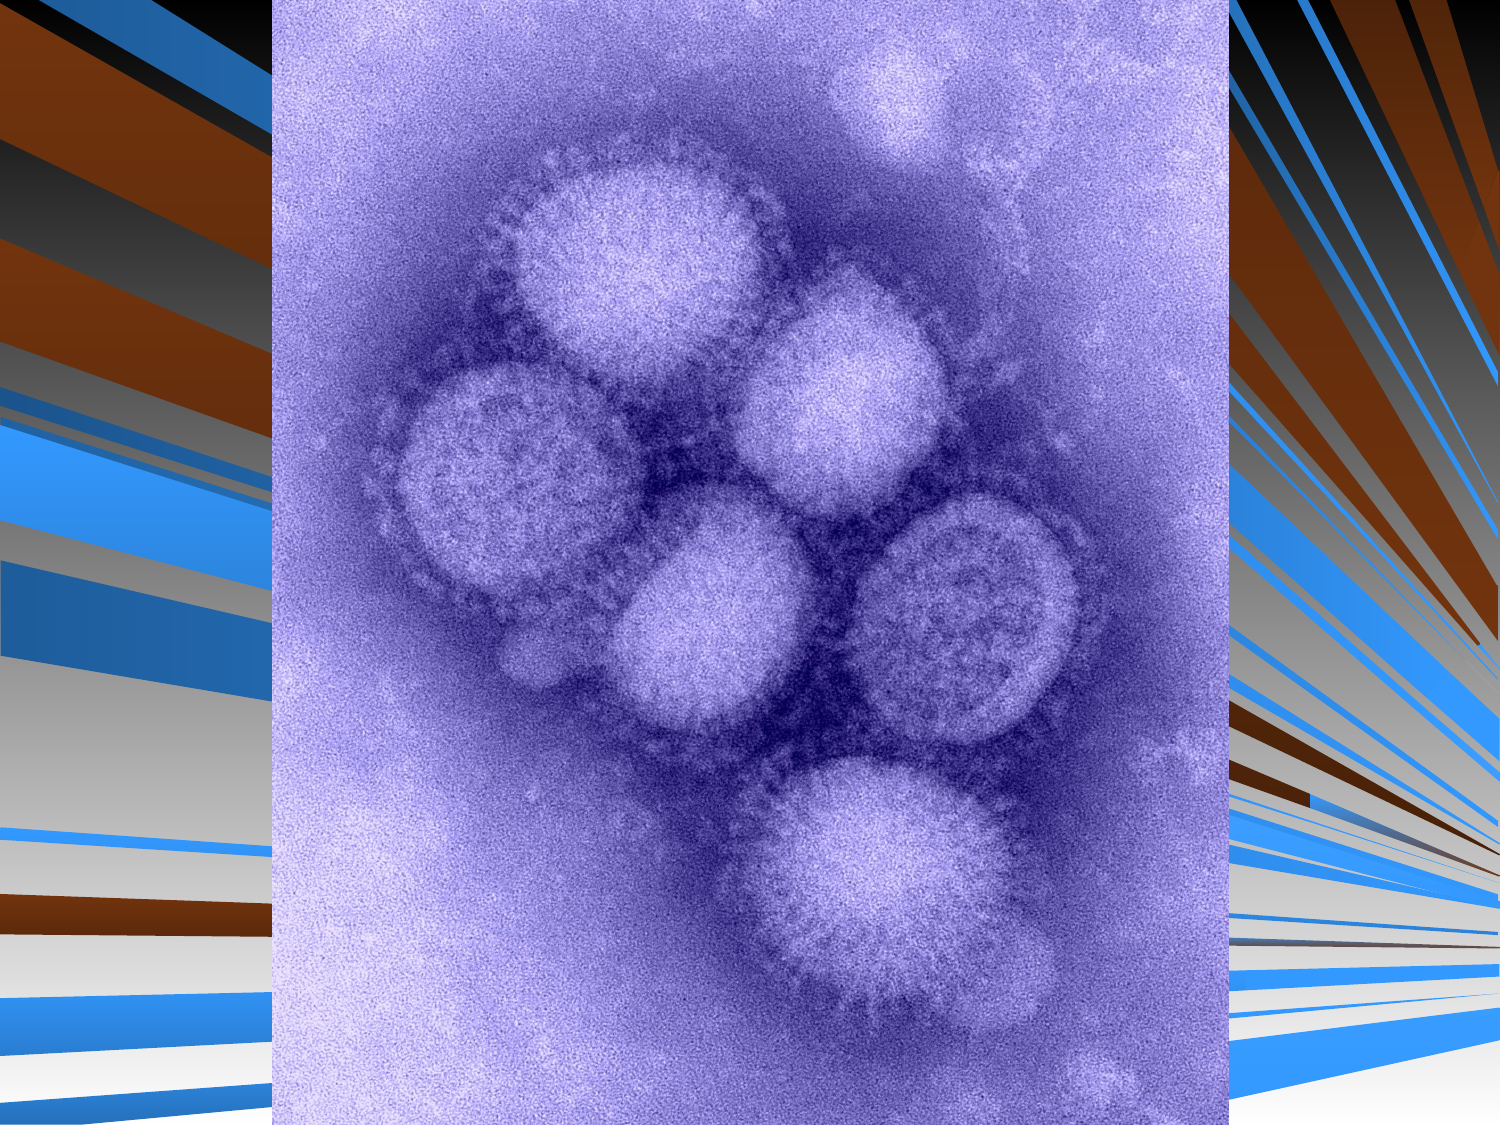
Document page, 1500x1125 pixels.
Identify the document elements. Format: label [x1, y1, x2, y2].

picture [272, 0, 1229, 1125]
